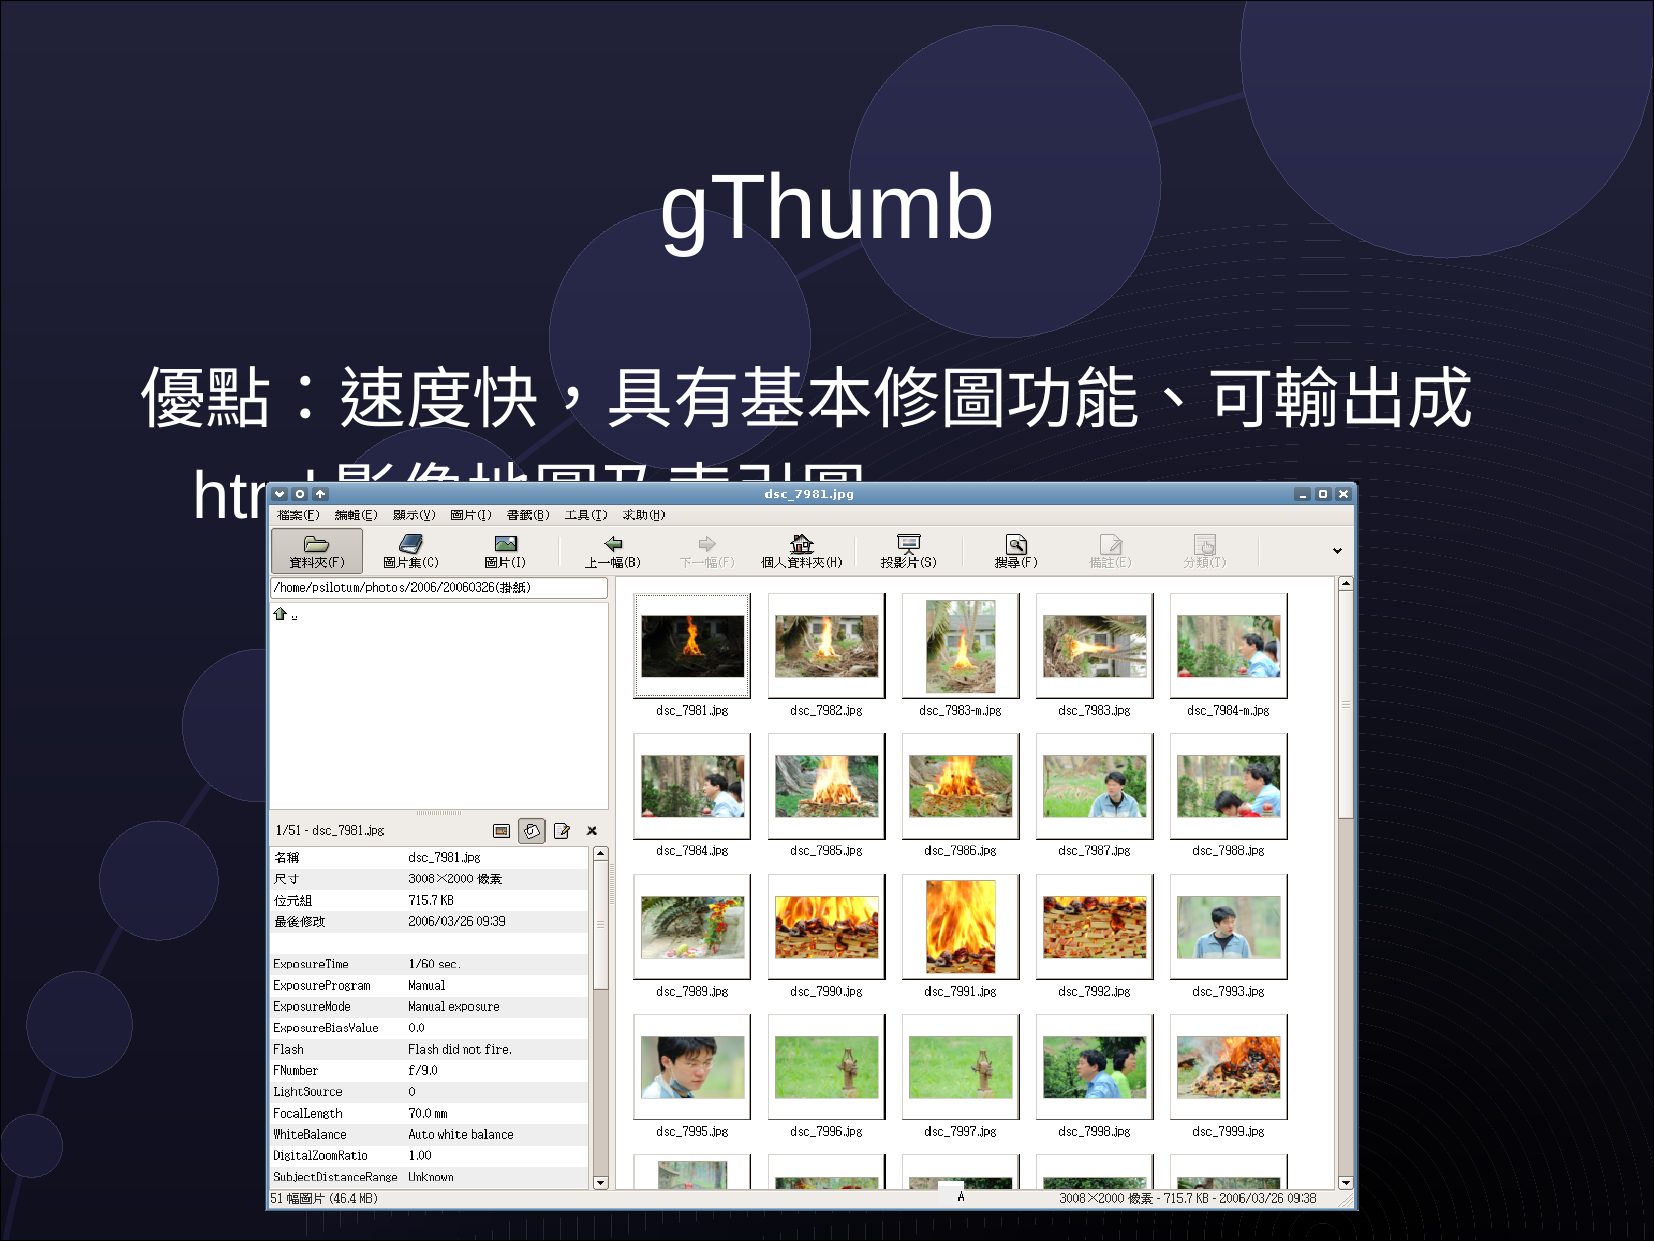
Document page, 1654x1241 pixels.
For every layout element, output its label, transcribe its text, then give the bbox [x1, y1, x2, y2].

title gThumb [121, 102, 1534, 311]
picture [265, 481, 1359, 1211]
list 優點：速度快，具有基本修圖功能、可輸出成html影像地圖及索引圖。 [121, 344, 1534, 1127]
